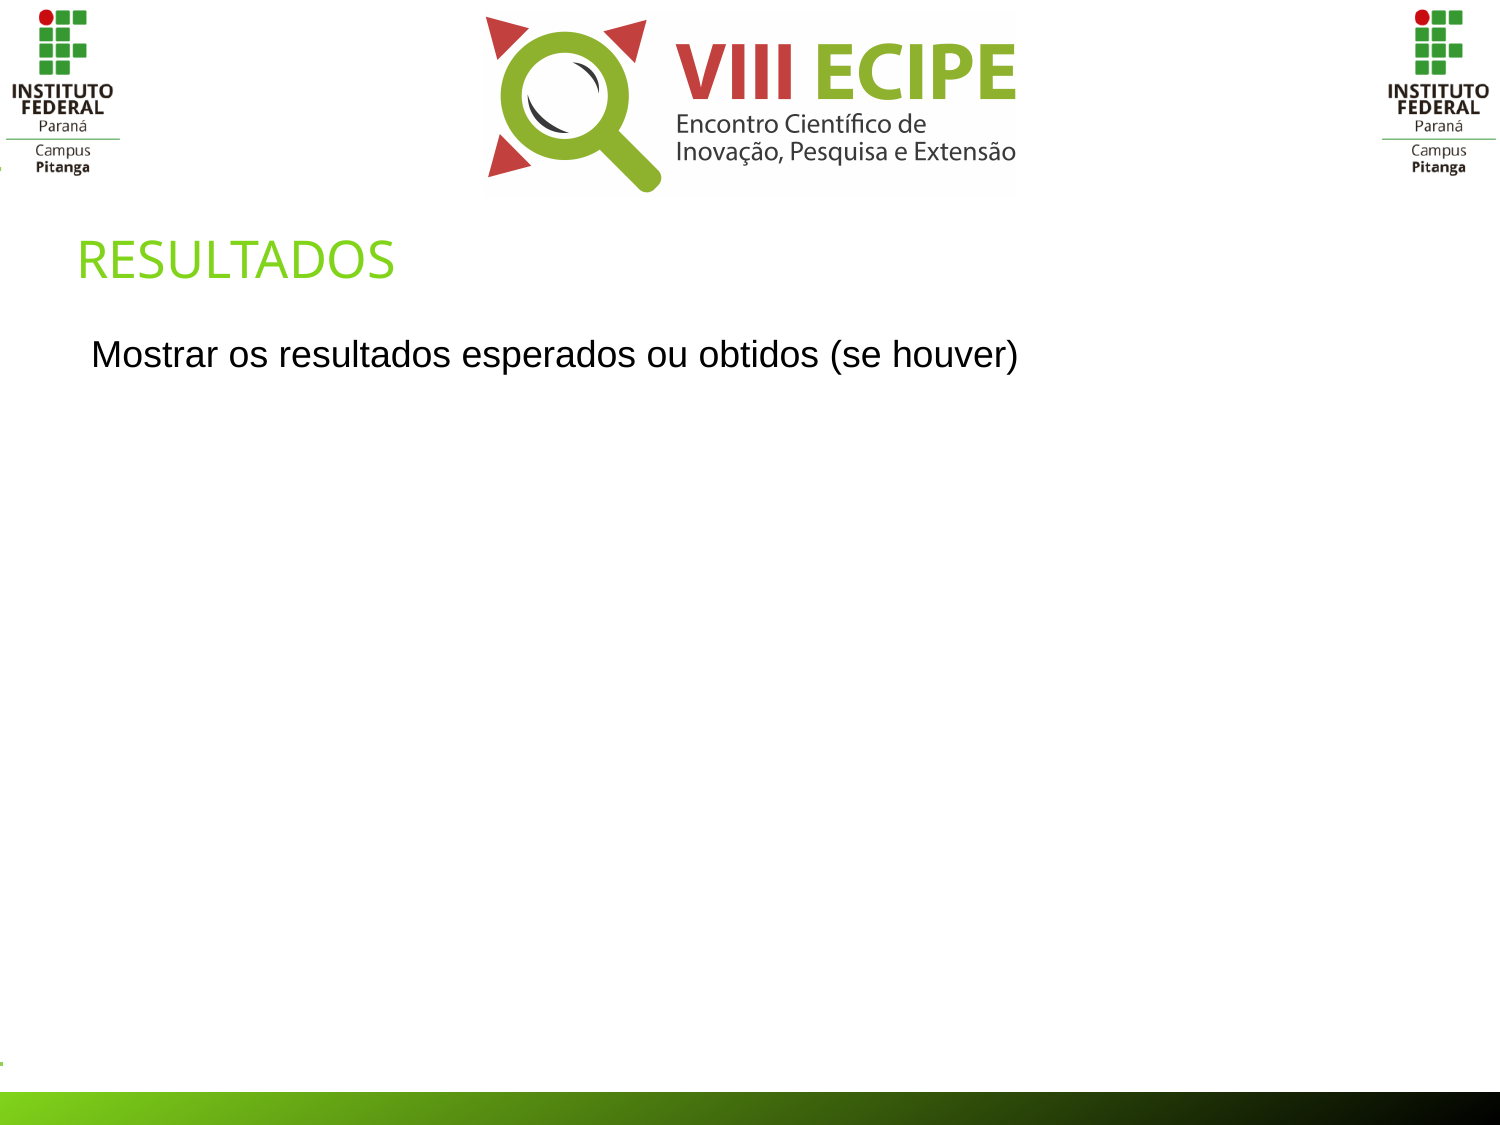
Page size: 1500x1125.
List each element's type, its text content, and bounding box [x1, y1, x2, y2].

picture [1381, 7, 1497, 178]
text_box Mostrar os resultados esperados ou obtidos (se houver) [76, 322, 1399, 383]
picture [484, 11, 1017, 198]
title RESULTADOS [76, 199, 548, 323]
picture [5, 7, 121, 178]
text_box [0, 1092, 1500, 1125]
